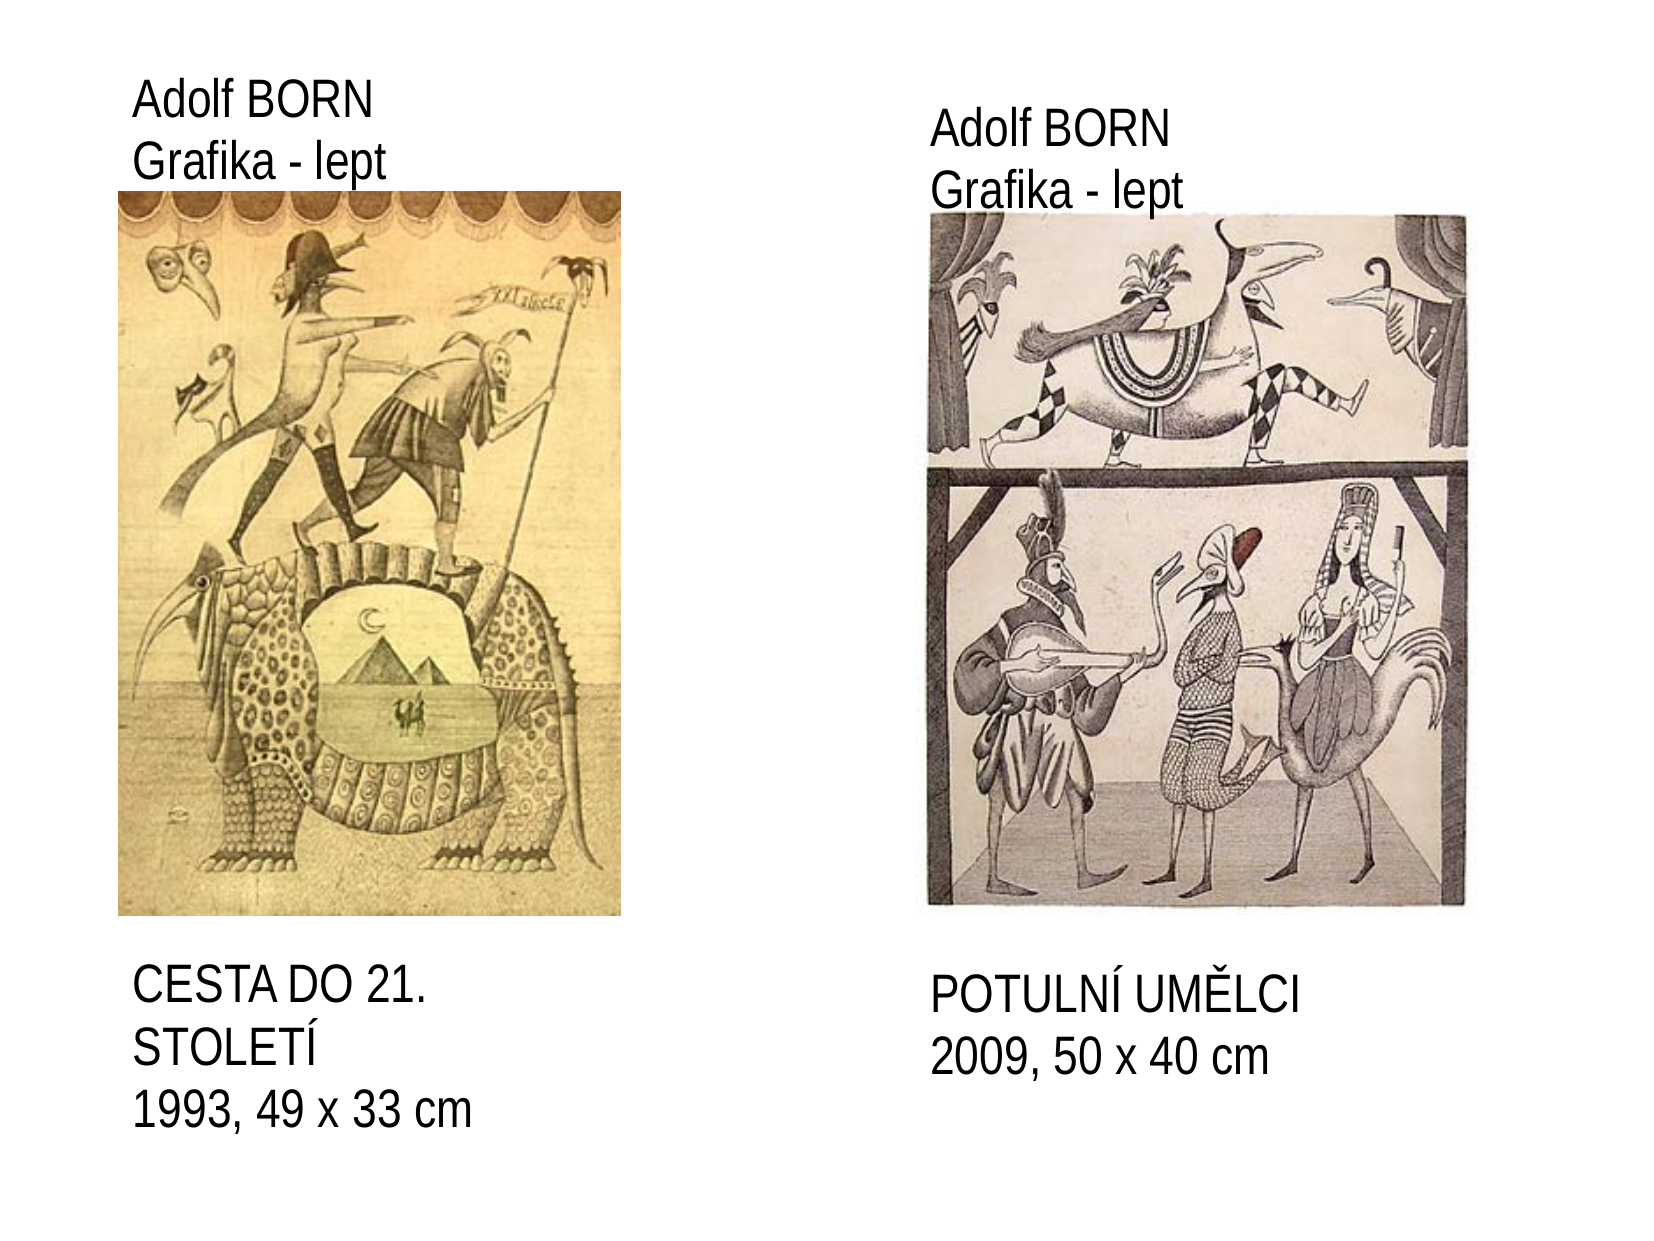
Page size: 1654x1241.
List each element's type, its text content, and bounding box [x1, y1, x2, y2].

text_box POTULNÍ UMĚLCI 2009, 50 x 40 cm [915, 954, 1477, 1093]
text_box CESTA DO 21. STOLETÍ 1993, 49 x 33 cm [118, 944, 621, 1145]
text_box Adolf BORN Grafika - lept [118, 59, 650, 197]
text_box Adolf BORN Grafika - lept [915, 88, 1447, 227]
picture [915, 201, 1477, 916]
picture [118, 197, 621, 916]
